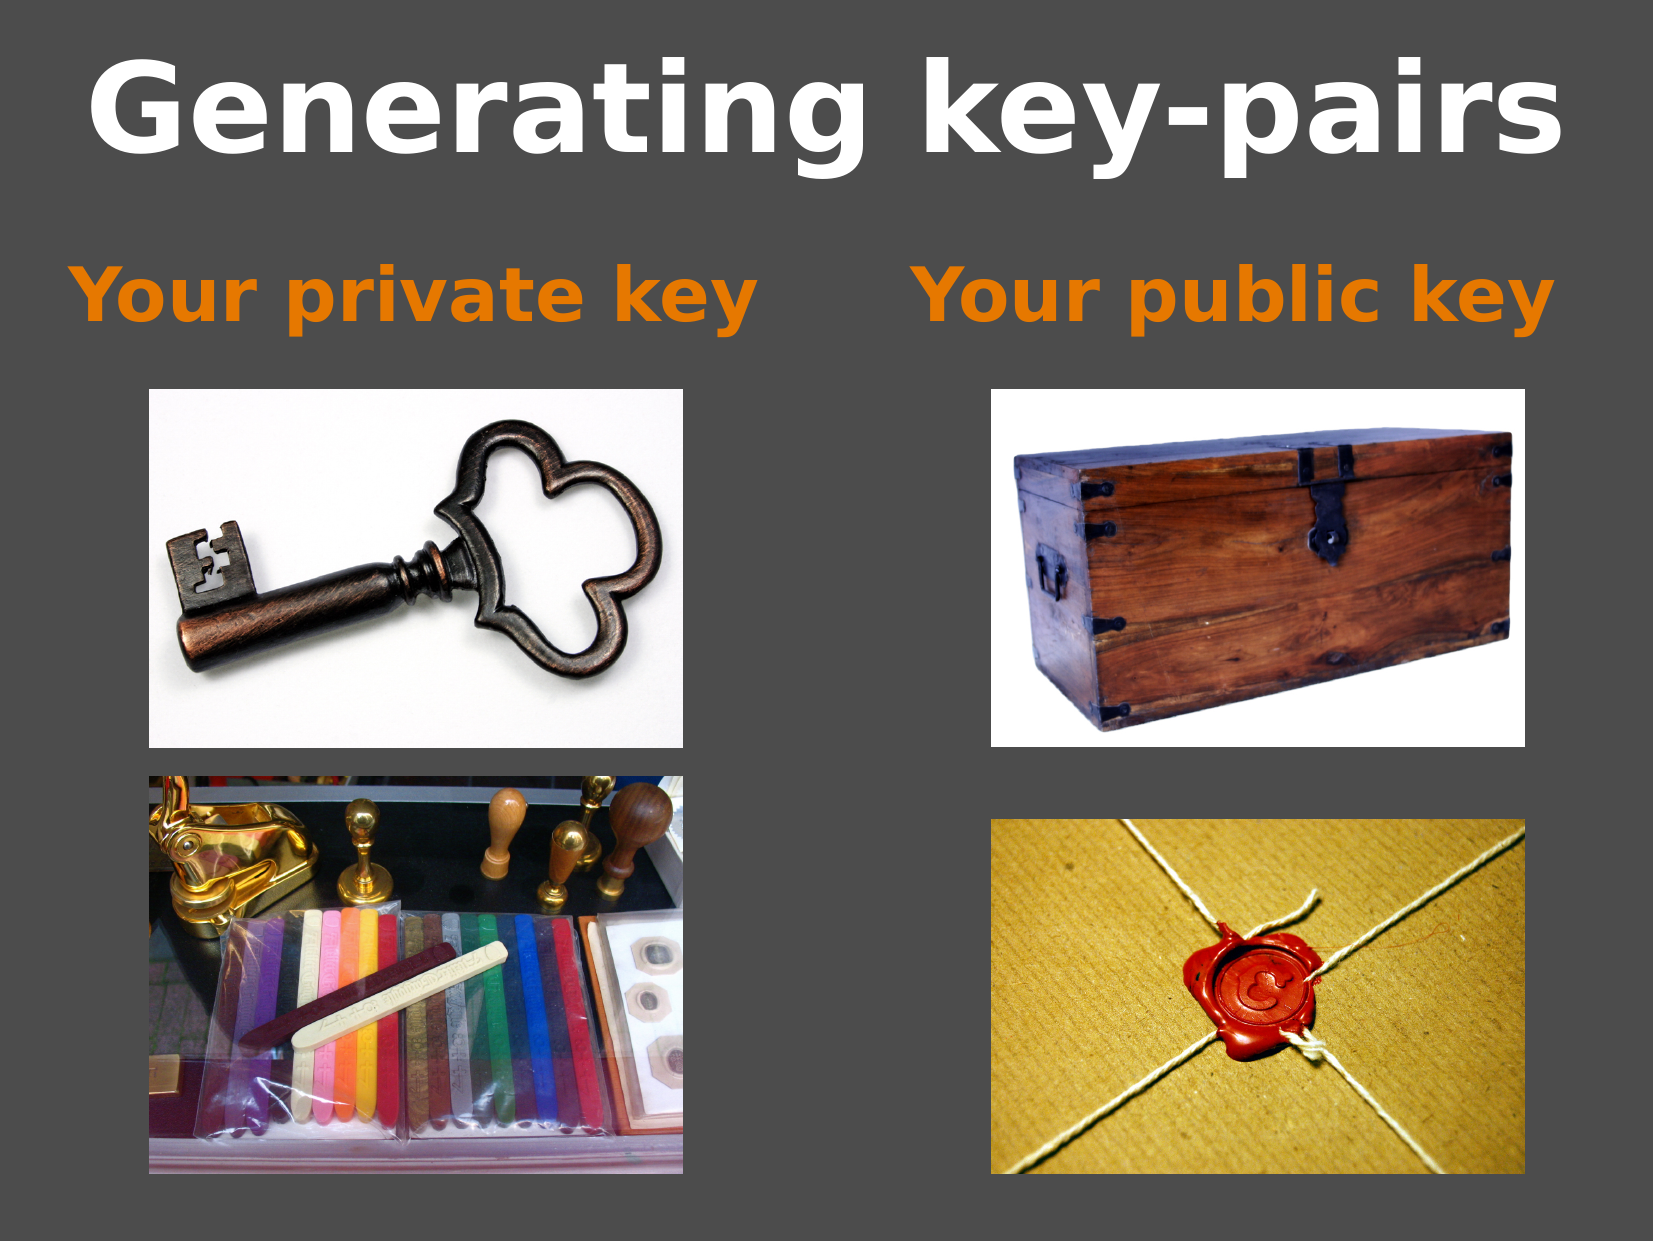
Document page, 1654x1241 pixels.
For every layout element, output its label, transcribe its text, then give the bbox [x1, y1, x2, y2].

text_box Generating key-pairs [39, 28, 1615, 189]
text_box Your private key [18, 244, 775, 347]
picture [149, 389, 683, 748]
picture [991, 819, 1525, 1174]
picture [149, 776, 683, 1174]
picture [991, 389, 1525, 747]
text_box Your public key [860, 244, 1572, 347]
